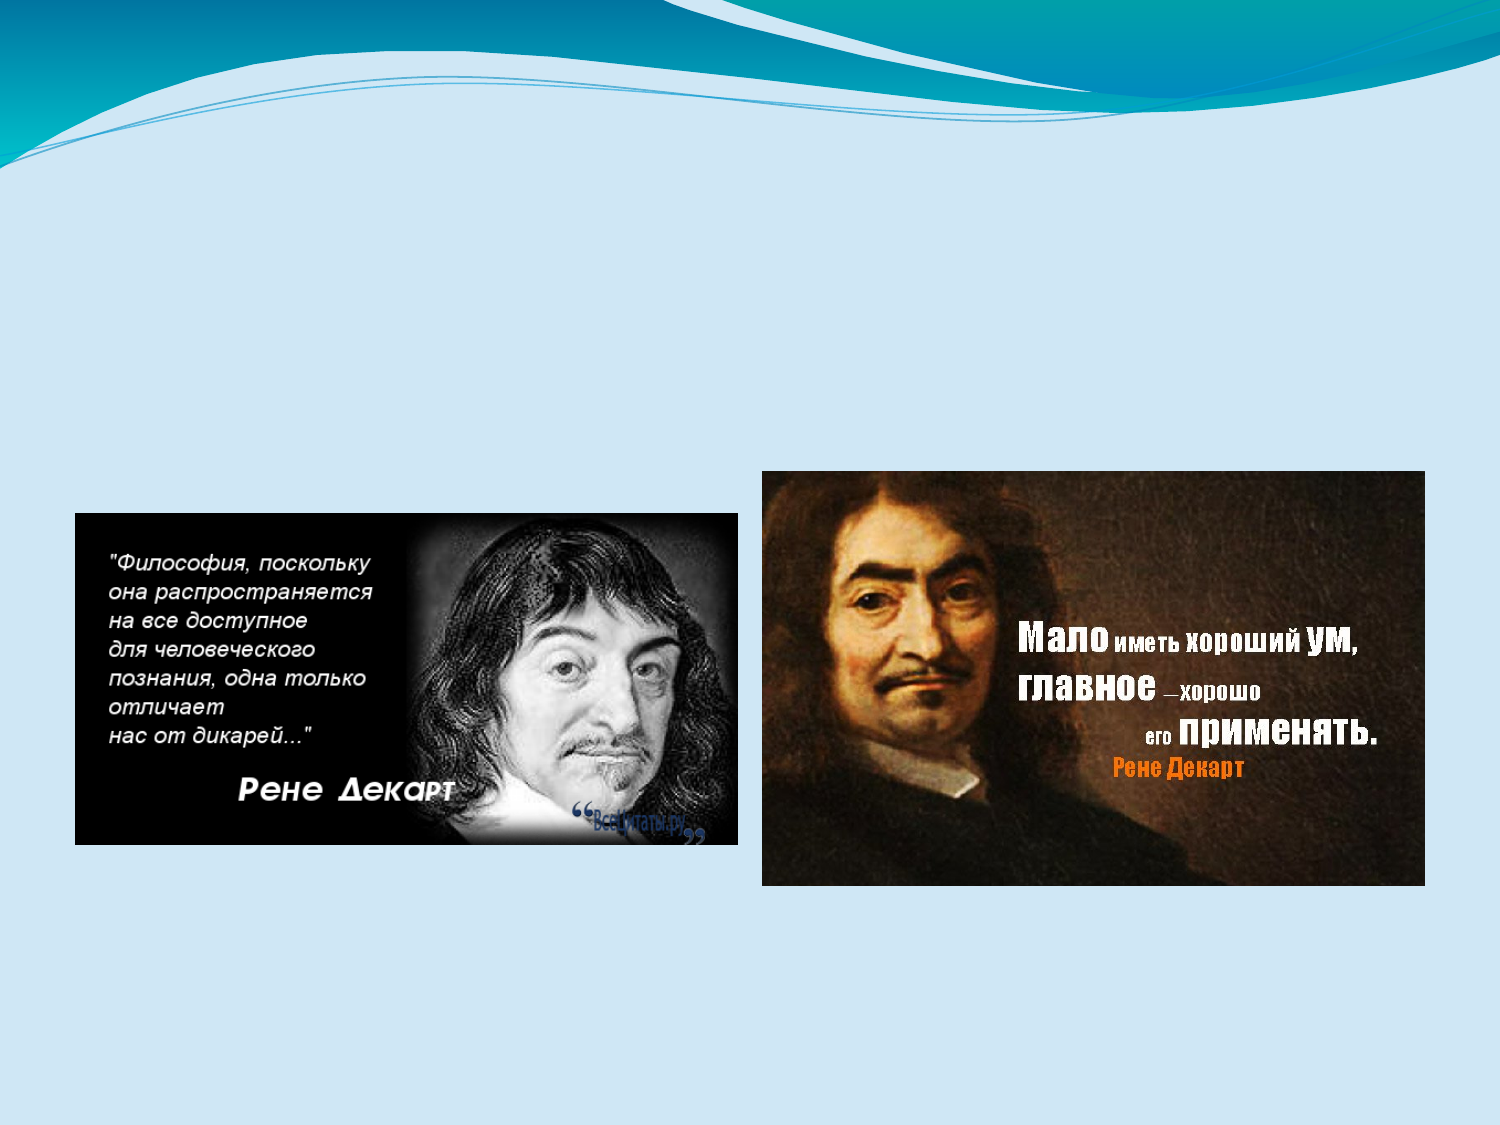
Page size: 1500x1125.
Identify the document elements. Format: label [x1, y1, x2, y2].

picture [762, 471, 1425, 886]
title [75, 115, 1425, 303]
picture [75, 513, 738, 845]
